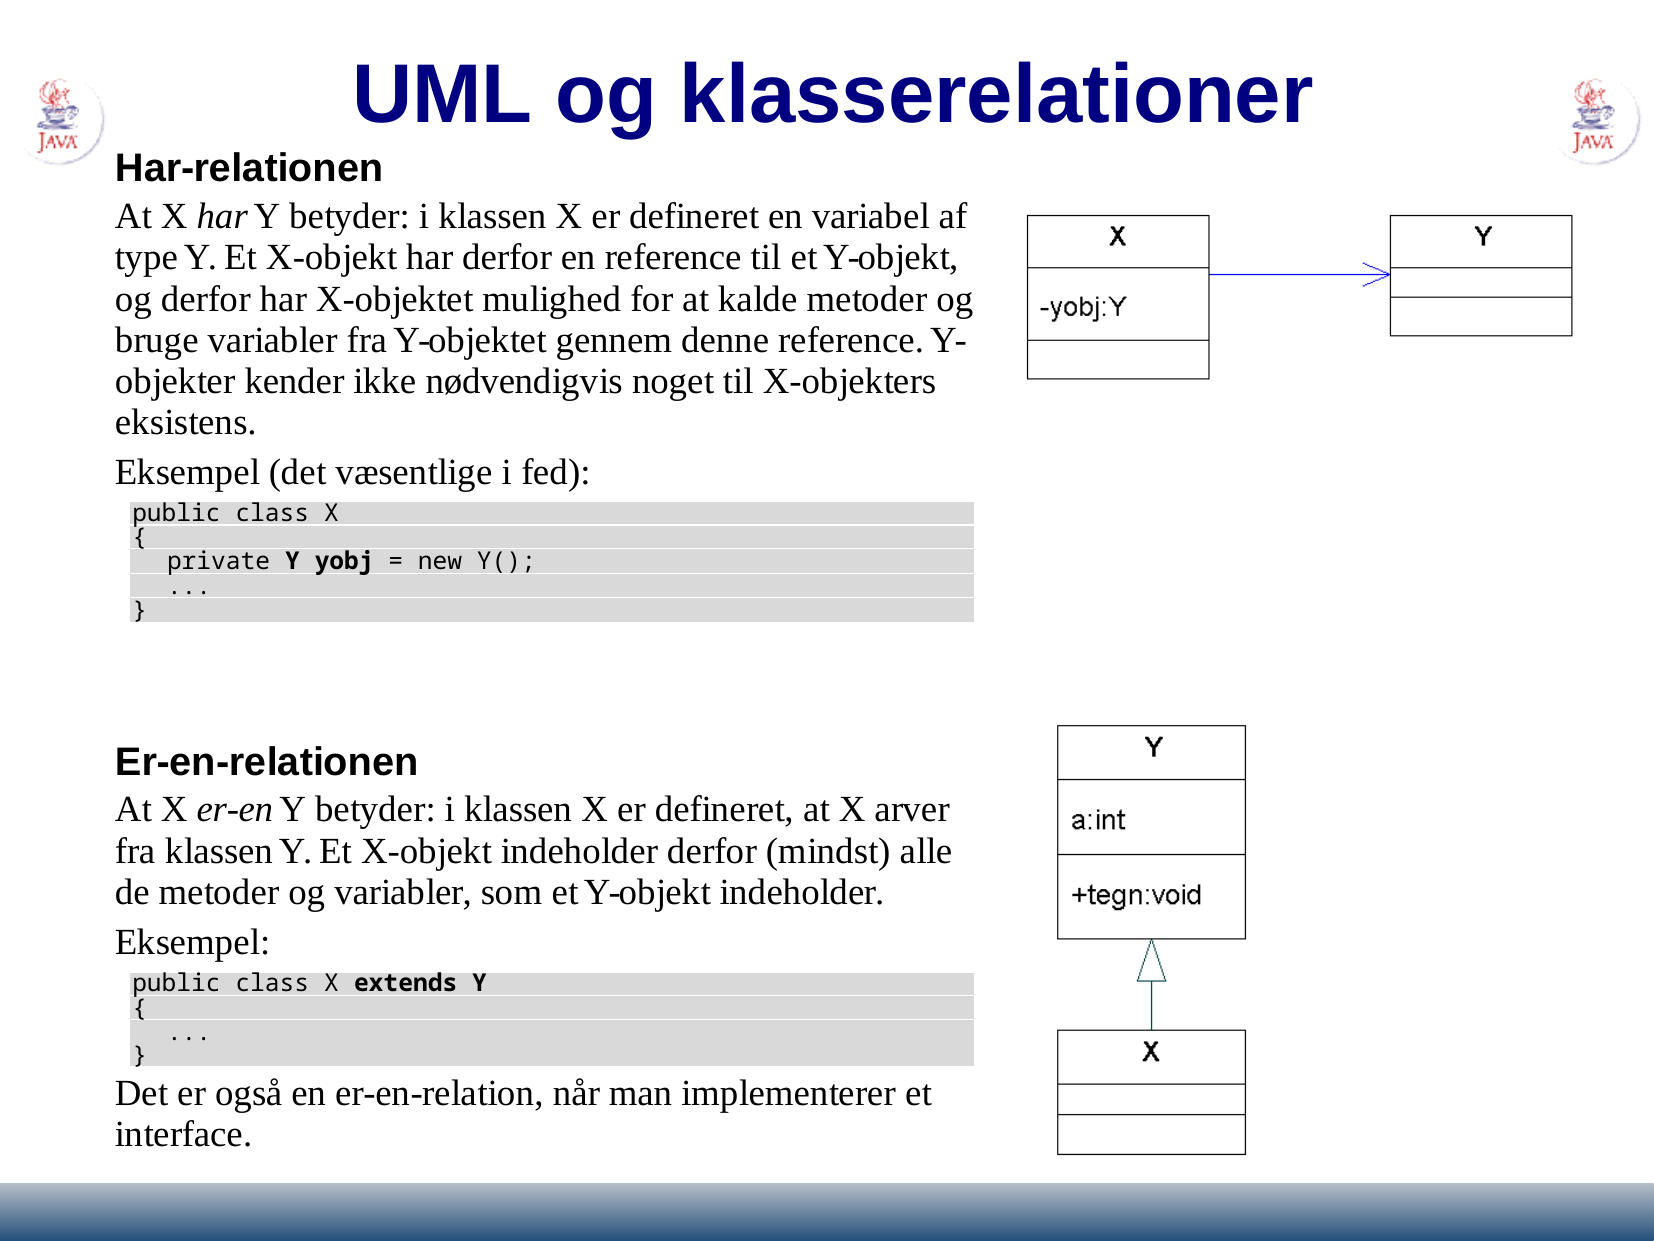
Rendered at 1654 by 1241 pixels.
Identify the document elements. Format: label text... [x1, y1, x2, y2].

picture [993, 181, 1585, 392]
picture [1022, 690, 1259, 1168]
title UML og klasserelationer [156, 0, 1534, 181]
chart [112, 143, 994, 1211]
picture [1545, 71, 1645, 169]
picture [10, 71, 109, 169]
